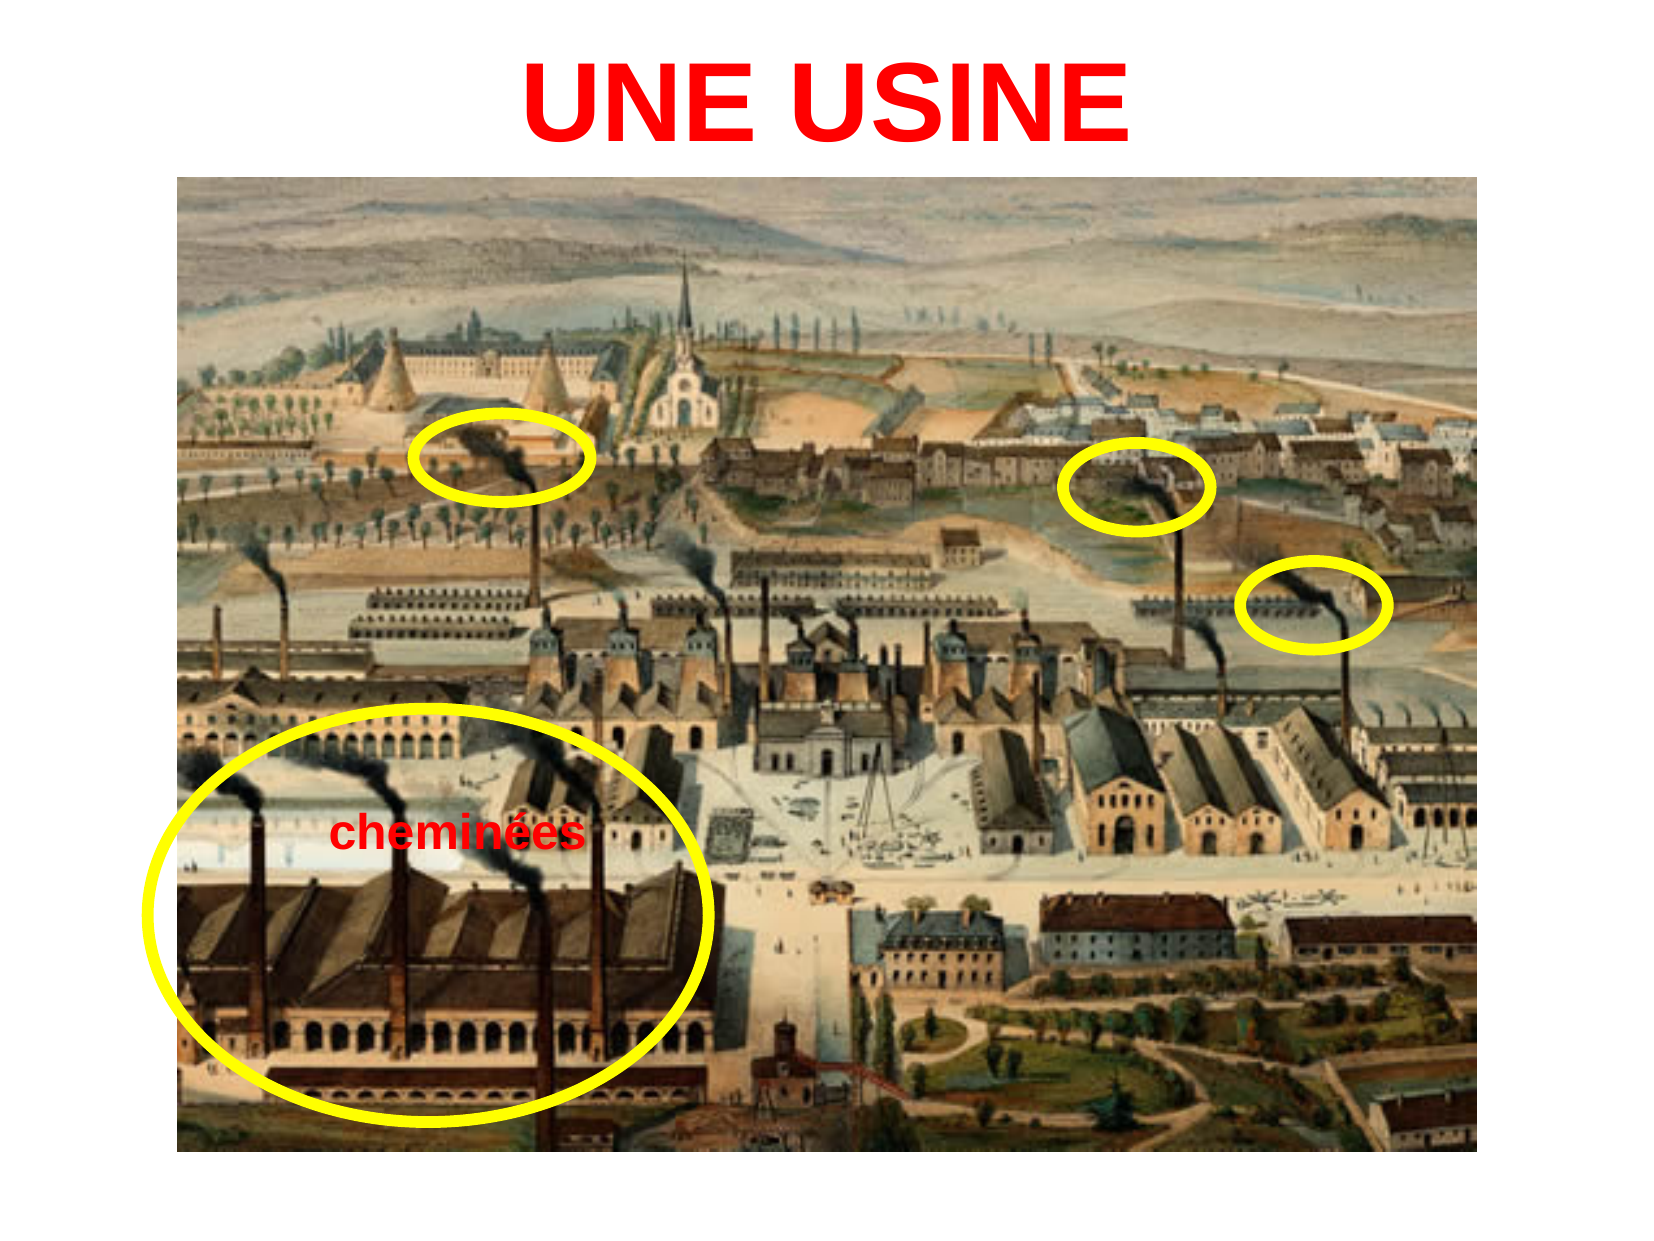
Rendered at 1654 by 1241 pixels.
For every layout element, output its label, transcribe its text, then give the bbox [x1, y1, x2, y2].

picture [208, 715, 648, 797]
title UNE USINE [82, 39, 1571, 166]
picture [177, 177, 1477, 1152]
text_box cheminées [206, 797, 709, 870]
picture [177, 799, 702, 1116]
